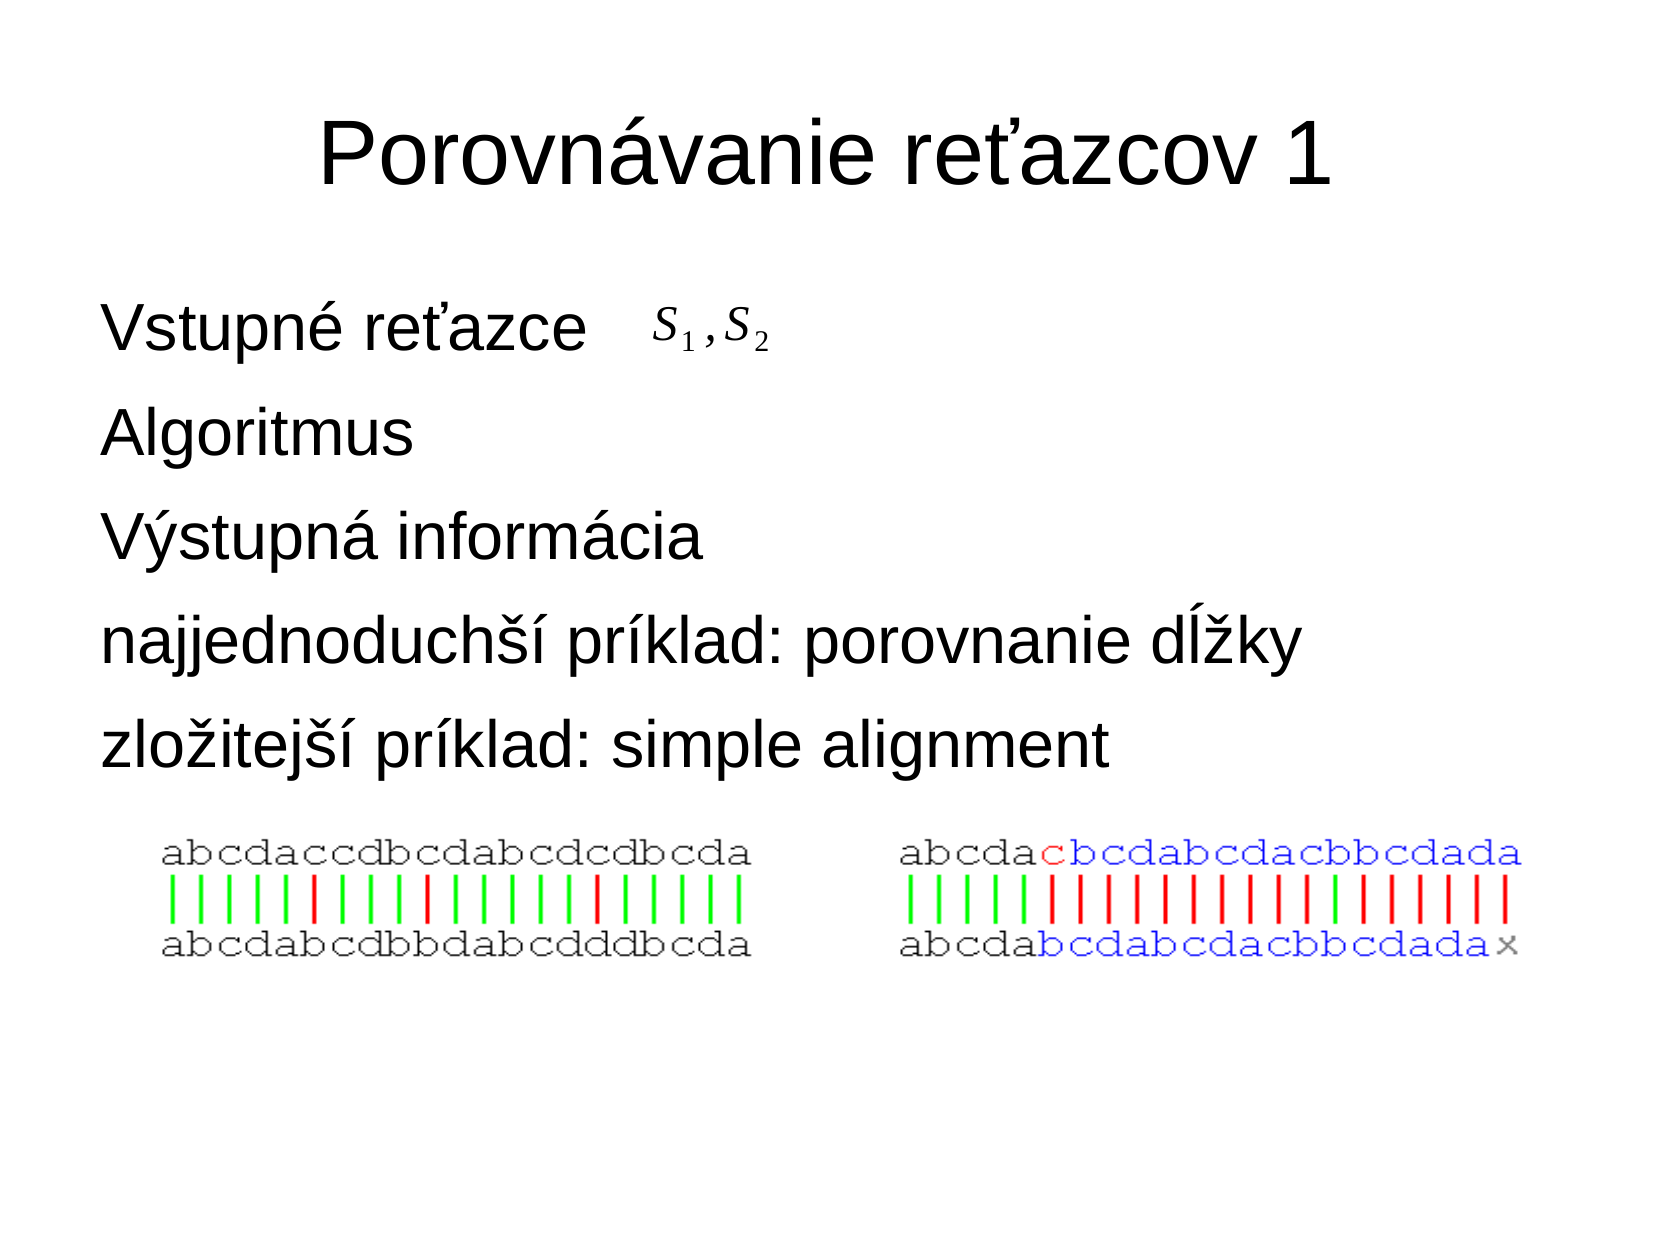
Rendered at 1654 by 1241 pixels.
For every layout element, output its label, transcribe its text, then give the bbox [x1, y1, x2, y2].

title Porovnávanie reťazcov 1 [82, 49, 1571, 257]
chart [649, 295, 770, 359]
list Vstupné reťazce Algoritmus Výstupná informácia najjednoduchší príklad: porovnanie dĺžky zložitejší príklad: simple alignment [82, 290, 1571, 1109]
picture [147, 826, 1536, 975]
